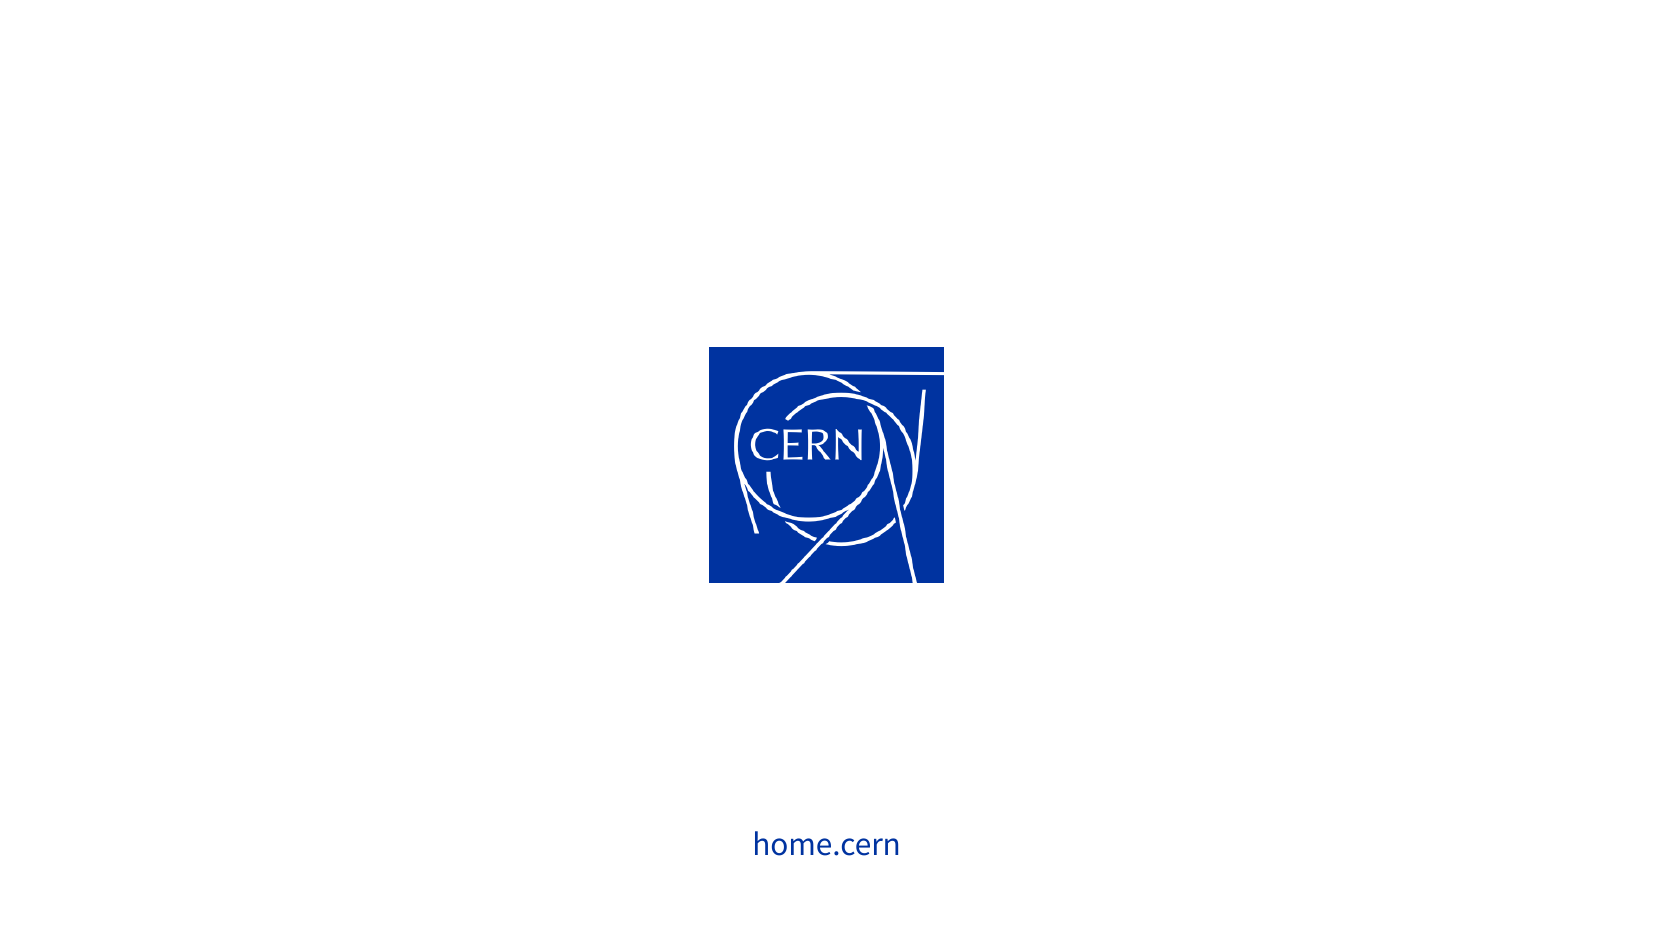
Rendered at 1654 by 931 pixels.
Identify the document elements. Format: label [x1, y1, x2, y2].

picture [709, 347, 944, 583]
